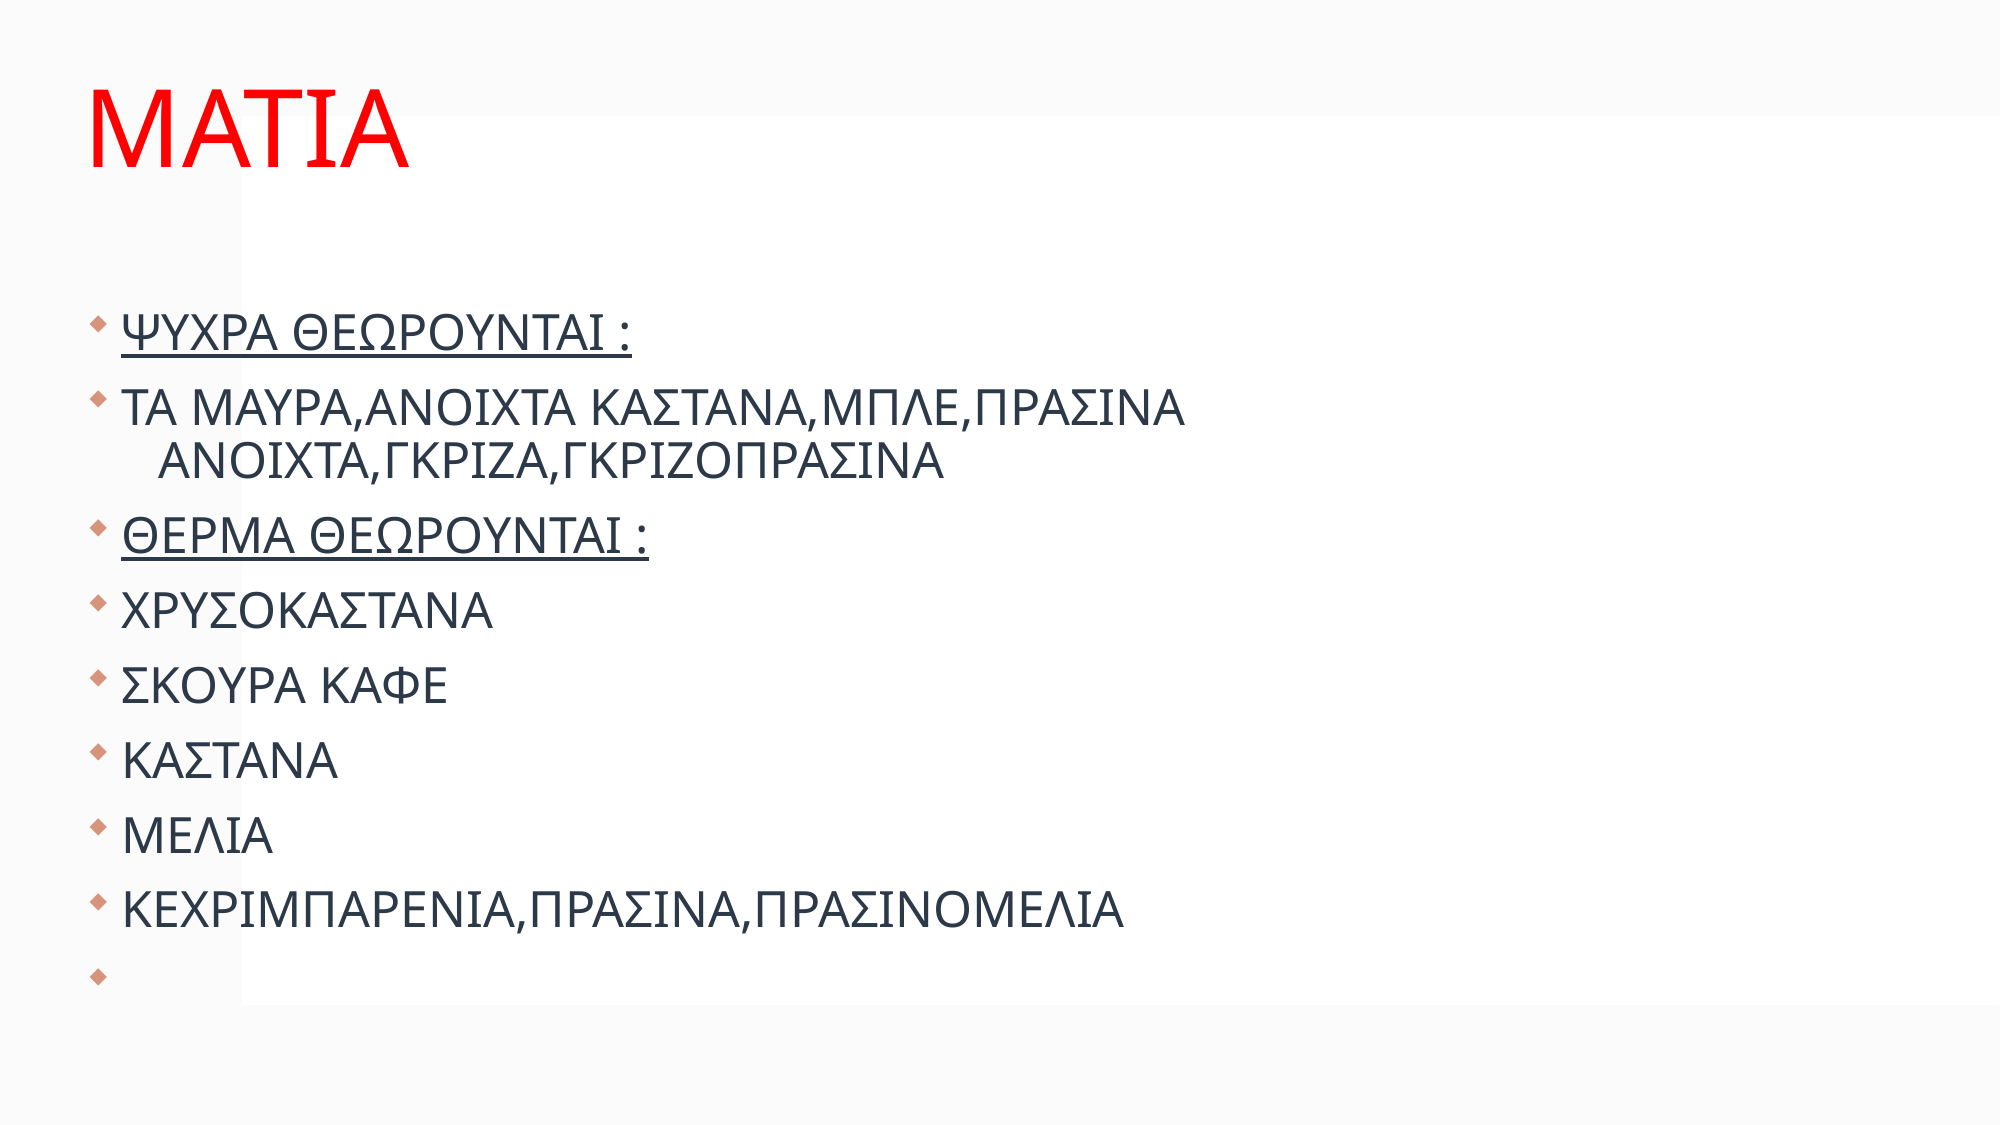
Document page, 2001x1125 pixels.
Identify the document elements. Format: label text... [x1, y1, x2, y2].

list ΨΥΧΡΑ ΘΕΩΡΟΥΝΤΑΙ : ΤΑ ΜΑΥΡΑ,ΑΝΟΙΧΤΑ ΚΑΣΤΑΝΑ,ΜΠΛΕ,ΠΡΑΣΙΝΑ ΑΝΟΙΧΤΑ,ΓΚΡΙΖΑ,ΓΚΡΙΖΟΠΡΑΣΙΝΑ ΘΕΡΜΑ ΘΕΩΡΟΥΝΤΑΙ : ΧΡΥΣΟΚΑΣΤΑΝΑ ΣΚΟΥΡΑ ΚΑΦΕ ΚΑΣΤΑΝΑ ΜΕΛΙΑ ΚΕΧΡΙΜΠΑΡΕΝΙΑ,ΠΡΑΣΙΝΑ,ΠΡΑΣΙΝΟΜΕΛΙΑ [68, 299, 1799, 990]
title ΜΑΤΙΑ [68, 59, 525, 205]
